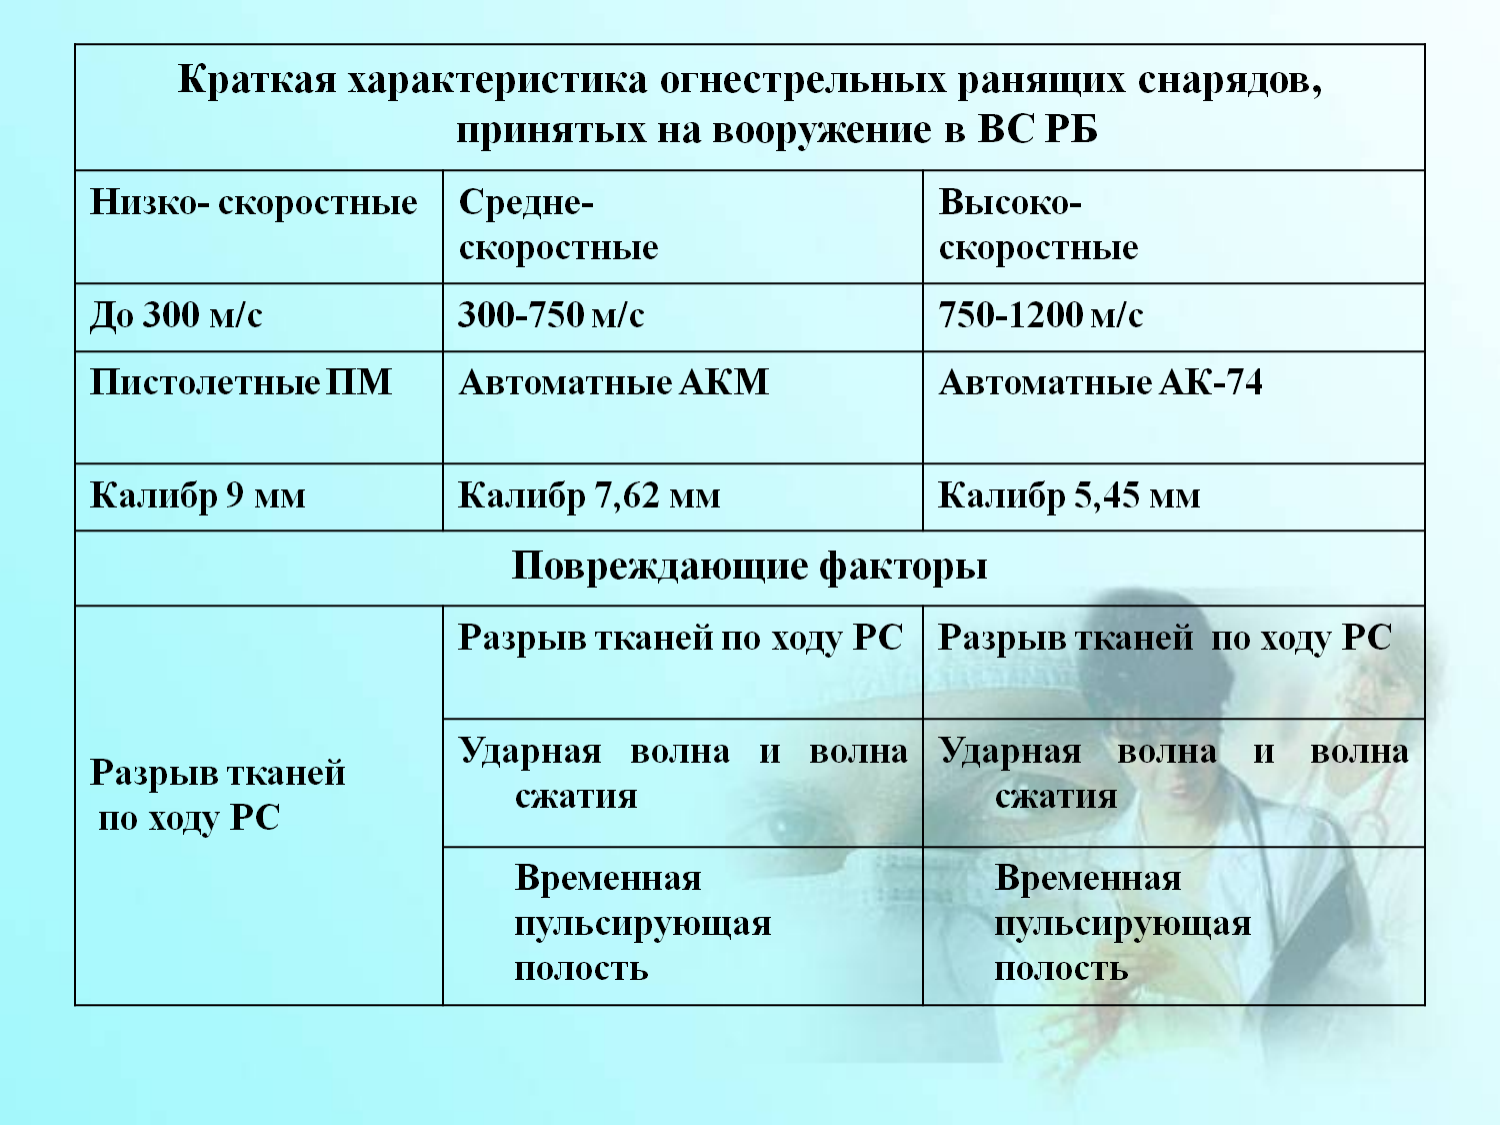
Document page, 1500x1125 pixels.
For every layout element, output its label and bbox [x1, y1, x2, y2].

picture [63, 33, 1437, 1017]
